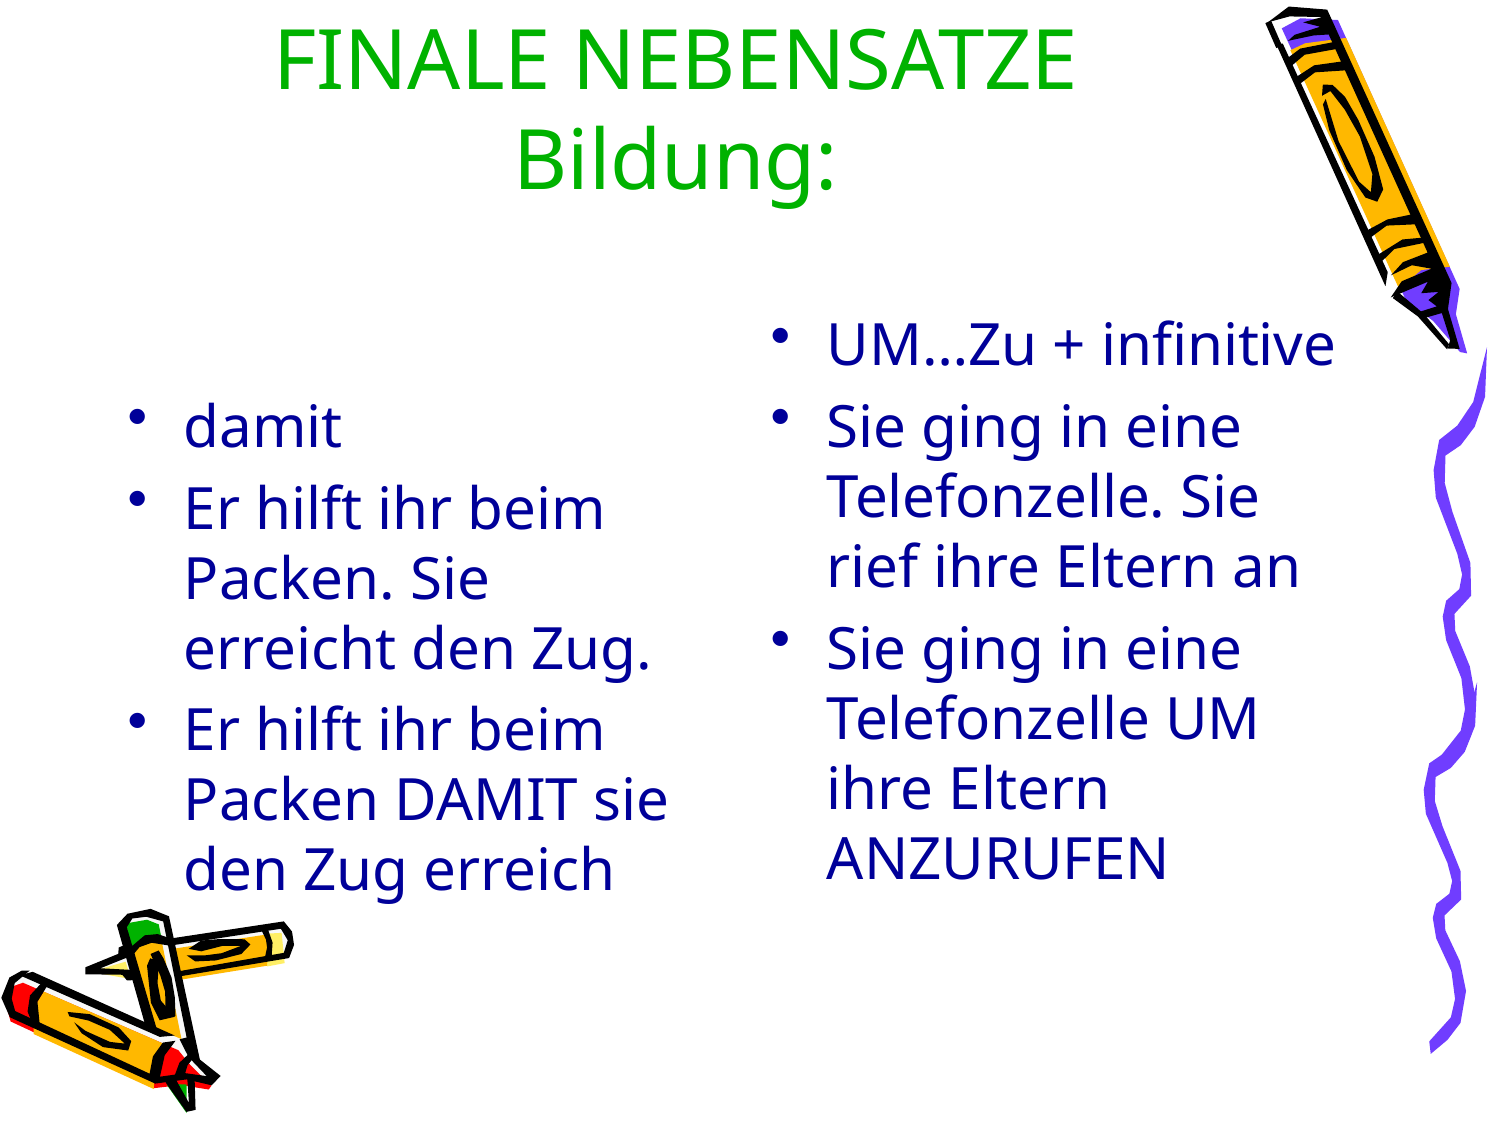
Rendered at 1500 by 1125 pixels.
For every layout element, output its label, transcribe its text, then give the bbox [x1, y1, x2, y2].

list damit Er hilft ihr beim Packen. Sie erreicht den Zug. Er hilft ihr beim Packen DAMIT sie den Zug erreich [112, 299, 732, 900]
list UM…Zu + infinitive Sie ging in eine Telefonzelle. Sie rief ihre Eltern an Sie ging in eine Telefonzelle UM ihre Eltern ANZURUFEN [755, 299, 1375, 900]
title FINALE NEBENSATZE Bildung: [112, 24, 1240, 288]
